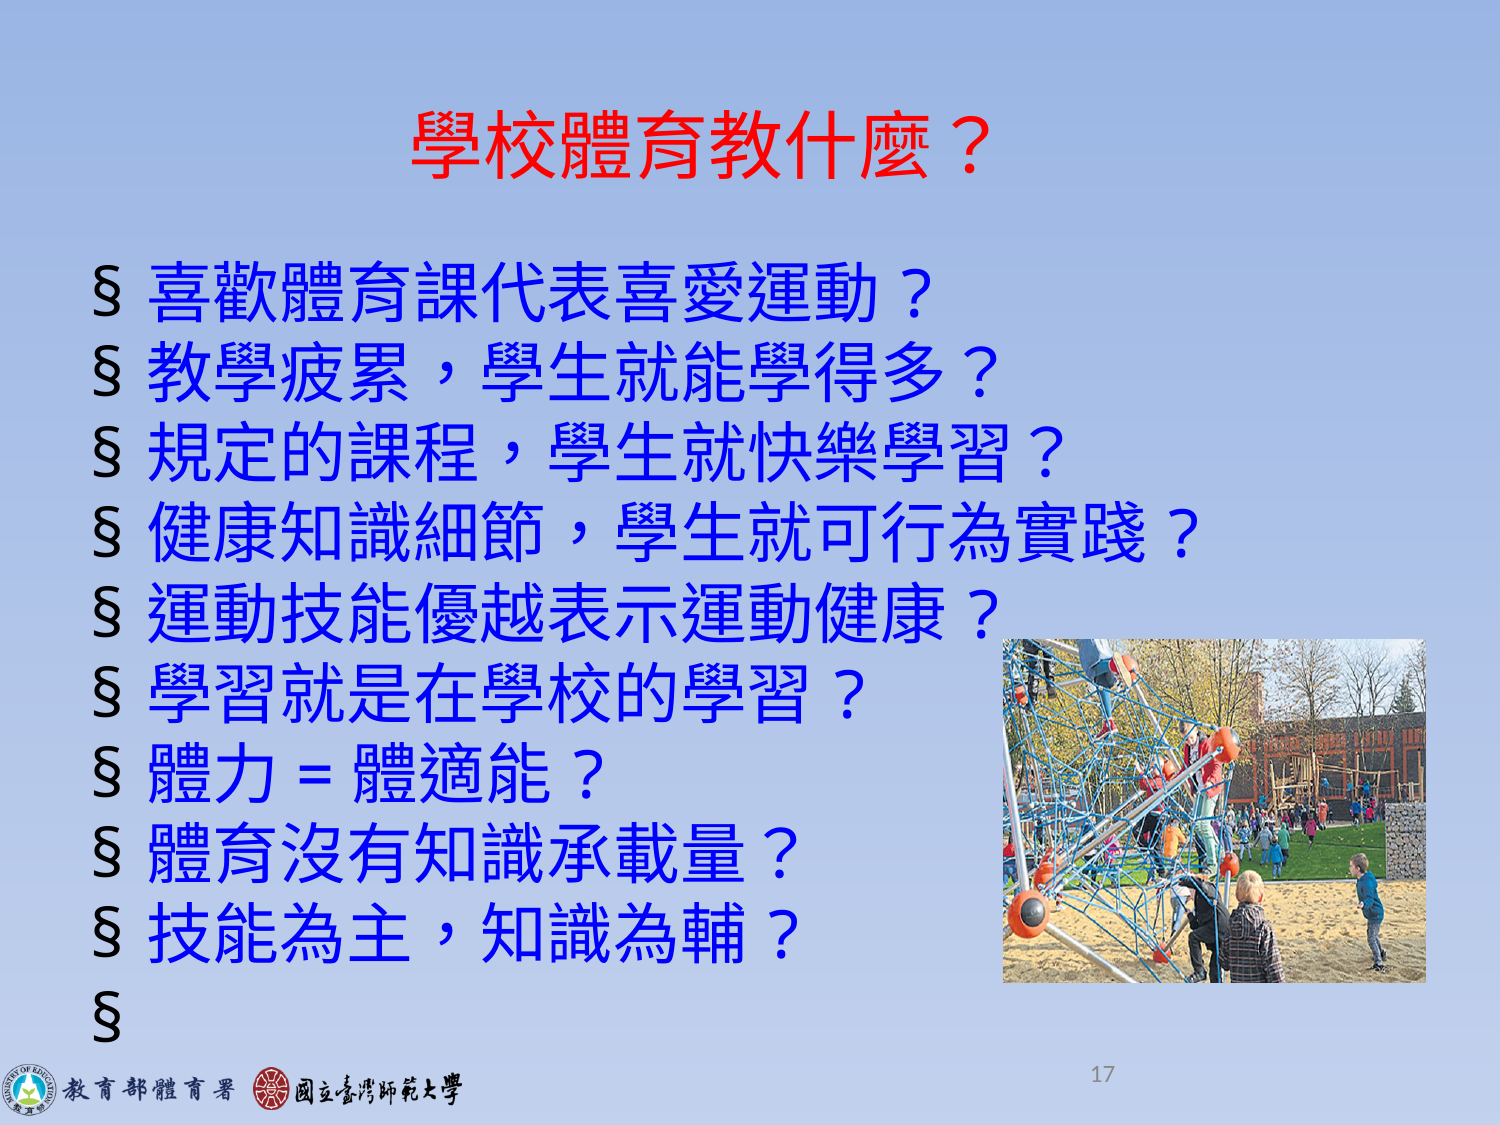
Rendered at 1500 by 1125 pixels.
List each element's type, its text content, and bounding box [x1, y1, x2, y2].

text_box [1074, 1042, 1426, 1103]
title 學校體育教什麼？ [88, 66, 1329, 221]
picture [1003, 639, 1426, 984]
list 喜歡體育課代表喜愛運動? 教學疲累，學生就能學得多？ 規定的課程，學生就快樂學習？ 健康知識細節，學生就可行為實踐? 運動技能優越表示運動健康? 學習就是在學校的學習? 體力=體適能? 體育沒有知識承載量？ 技能為主，知識為輔? [75, 243, 1426, 1006]
